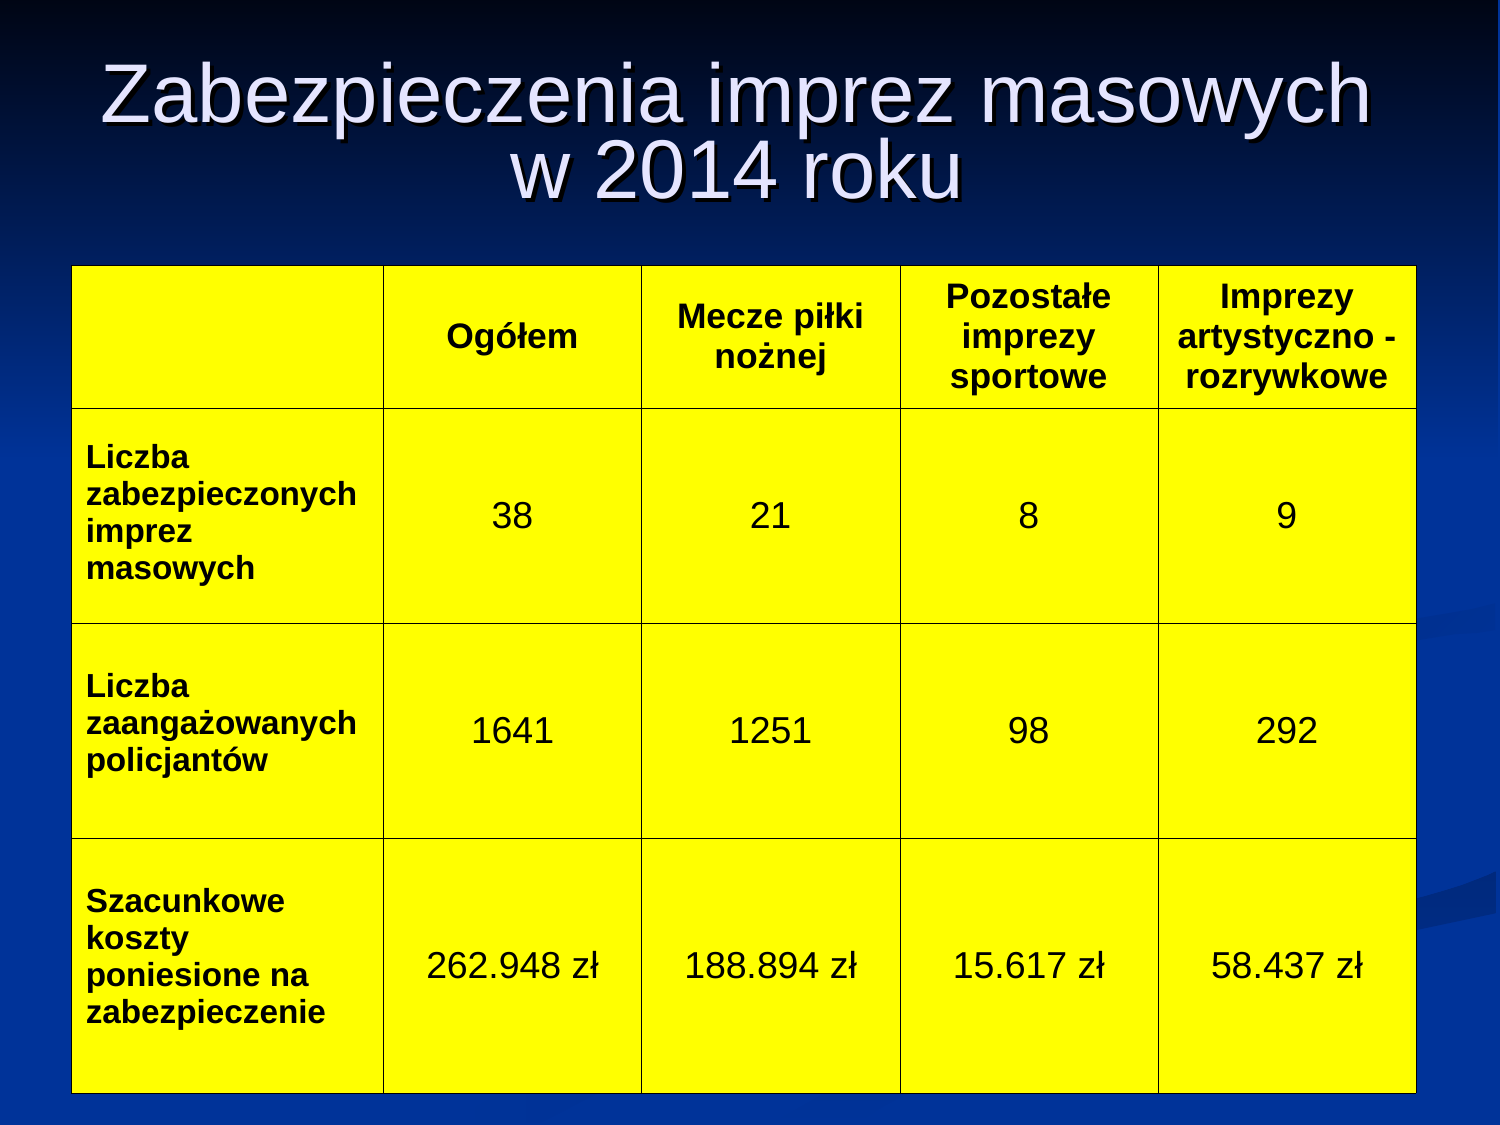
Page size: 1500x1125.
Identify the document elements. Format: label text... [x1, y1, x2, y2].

table_cell 38 [384, 409, 641, 623]
table_cell 58.437 zł [1159, 839, 1416, 1093]
table_cell 262.948 zł [384, 839, 641, 1093]
title Zabezpieczenia imprez masowych w 2014 roku [75, 21, 1423, 255]
table_cell 1641 [384, 624, 641, 838]
table_cell 8 [901, 409, 1158, 623]
table_header Ogółem [384, 266, 641, 408]
table_cell 98 [901, 624, 1158, 838]
table_cell Liczba zaangażowanych policjantów [72, 624, 383, 838]
table_header Mecze piłki nożnej [642, 266, 900, 408]
table_cell 21 [642, 409, 900, 623]
table_cell 15.617 zł [901, 839, 1158, 1093]
table_cell 9 [1159, 409, 1416, 623]
table_cell 188.894 zł [642, 839, 900, 1093]
table_cell Liczba zabezpieczonych imprez masowych [72, 409, 383, 623]
table_header Imprezy artystyczno - rozrywkowe [1159, 266, 1416, 408]
table_cell 1251 [642, 624, 900, 838]
table_cell Szacunkowe koszty poniesione na zabezpieczenie [72, 839, 383, 1093]
table_header Pozostałe imprezy sportowe [901, 266, 1158, 408]
table_cell 292 [1159, 624, 1416, 838]
table_header [72, 266, 383, 408]
